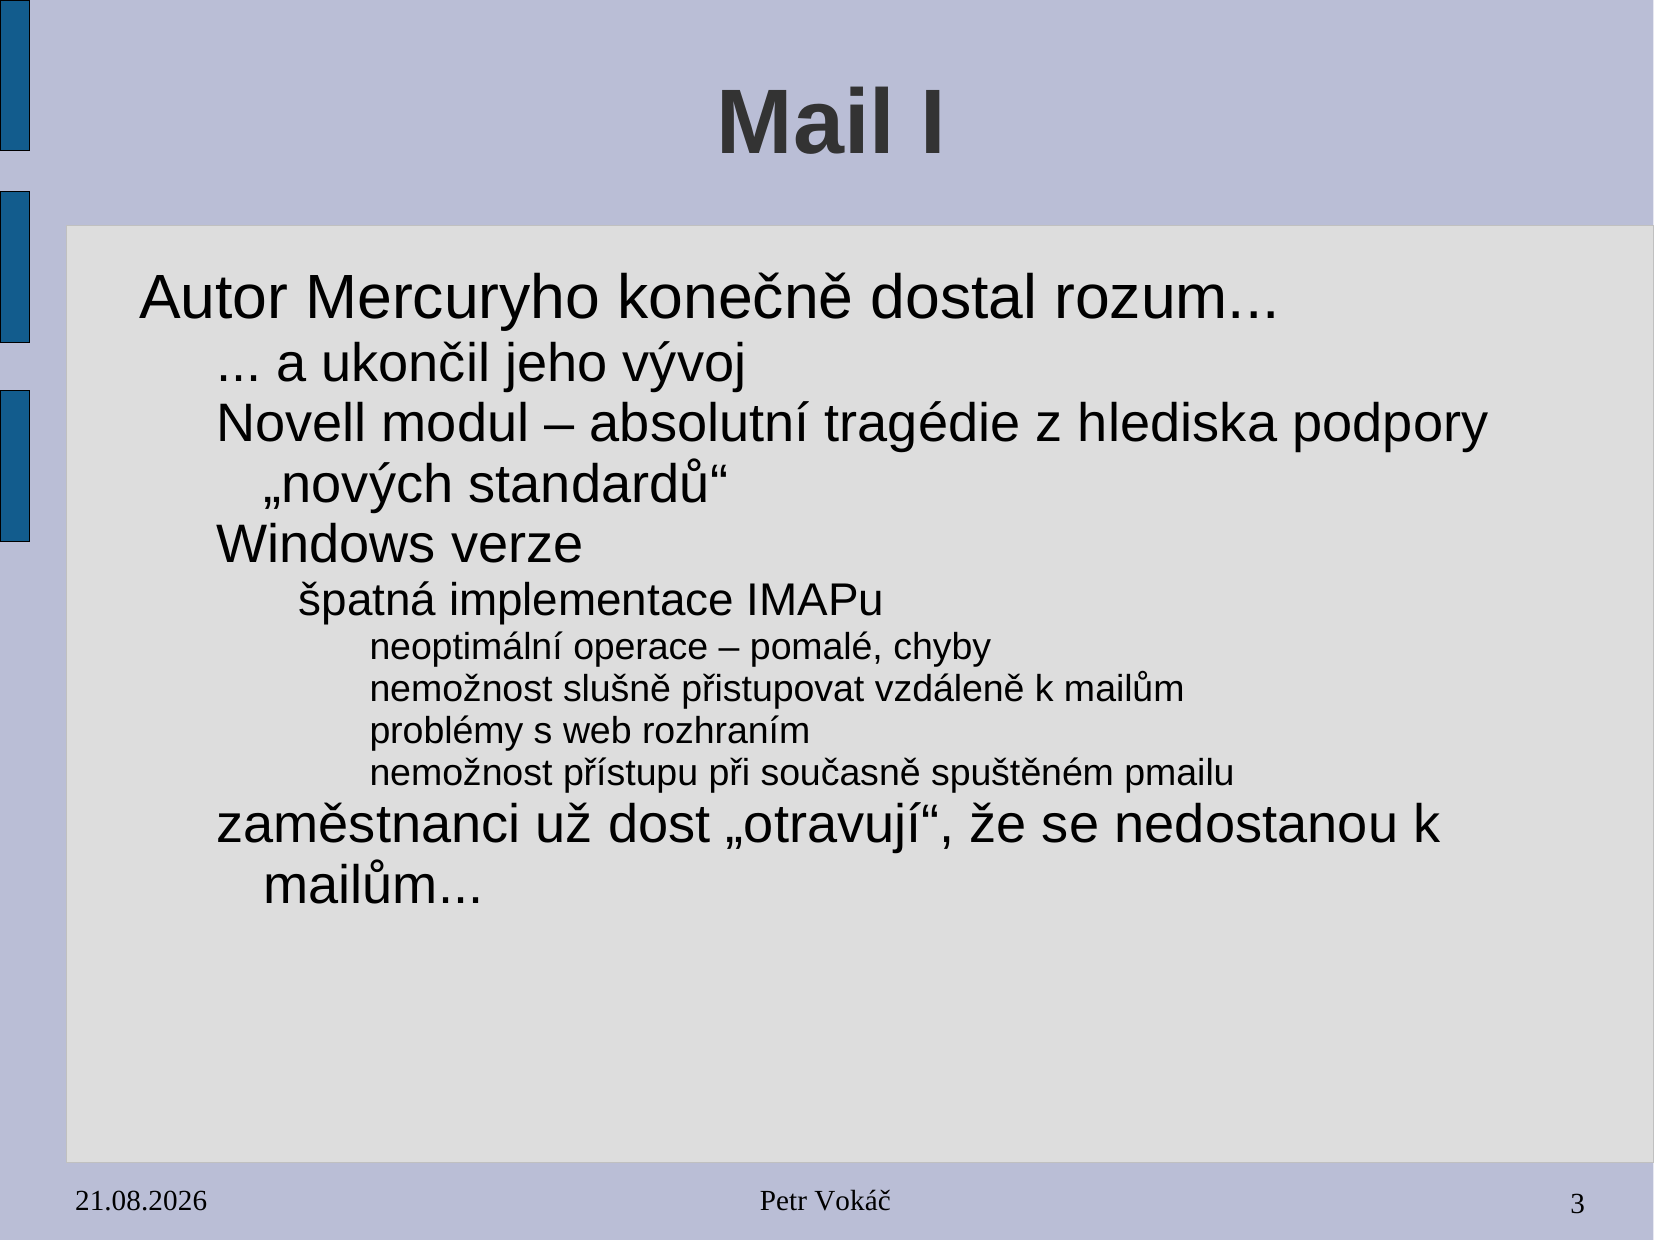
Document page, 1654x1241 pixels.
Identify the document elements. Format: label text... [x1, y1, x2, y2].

list Autor Mercuryho konečně dostal rozum... ... a ukončil jeho vývoj Novell modul – absolutní tragédie z hlediska podpory „nových standardů“ Windows verze špatná implementace IMAPu neoptimální operace – pomalé, chyby nemožnost slušně přistupovat vzdáleně k mailům problémy s web rozhraním nemožnost přístupu při současně spuštěném pmailu zaměstnanci už dost „otravují“, že se nedostanou k mailům... [121, 262, 1576, 1163]
title Mail I [125, 17, 1538, 226]
